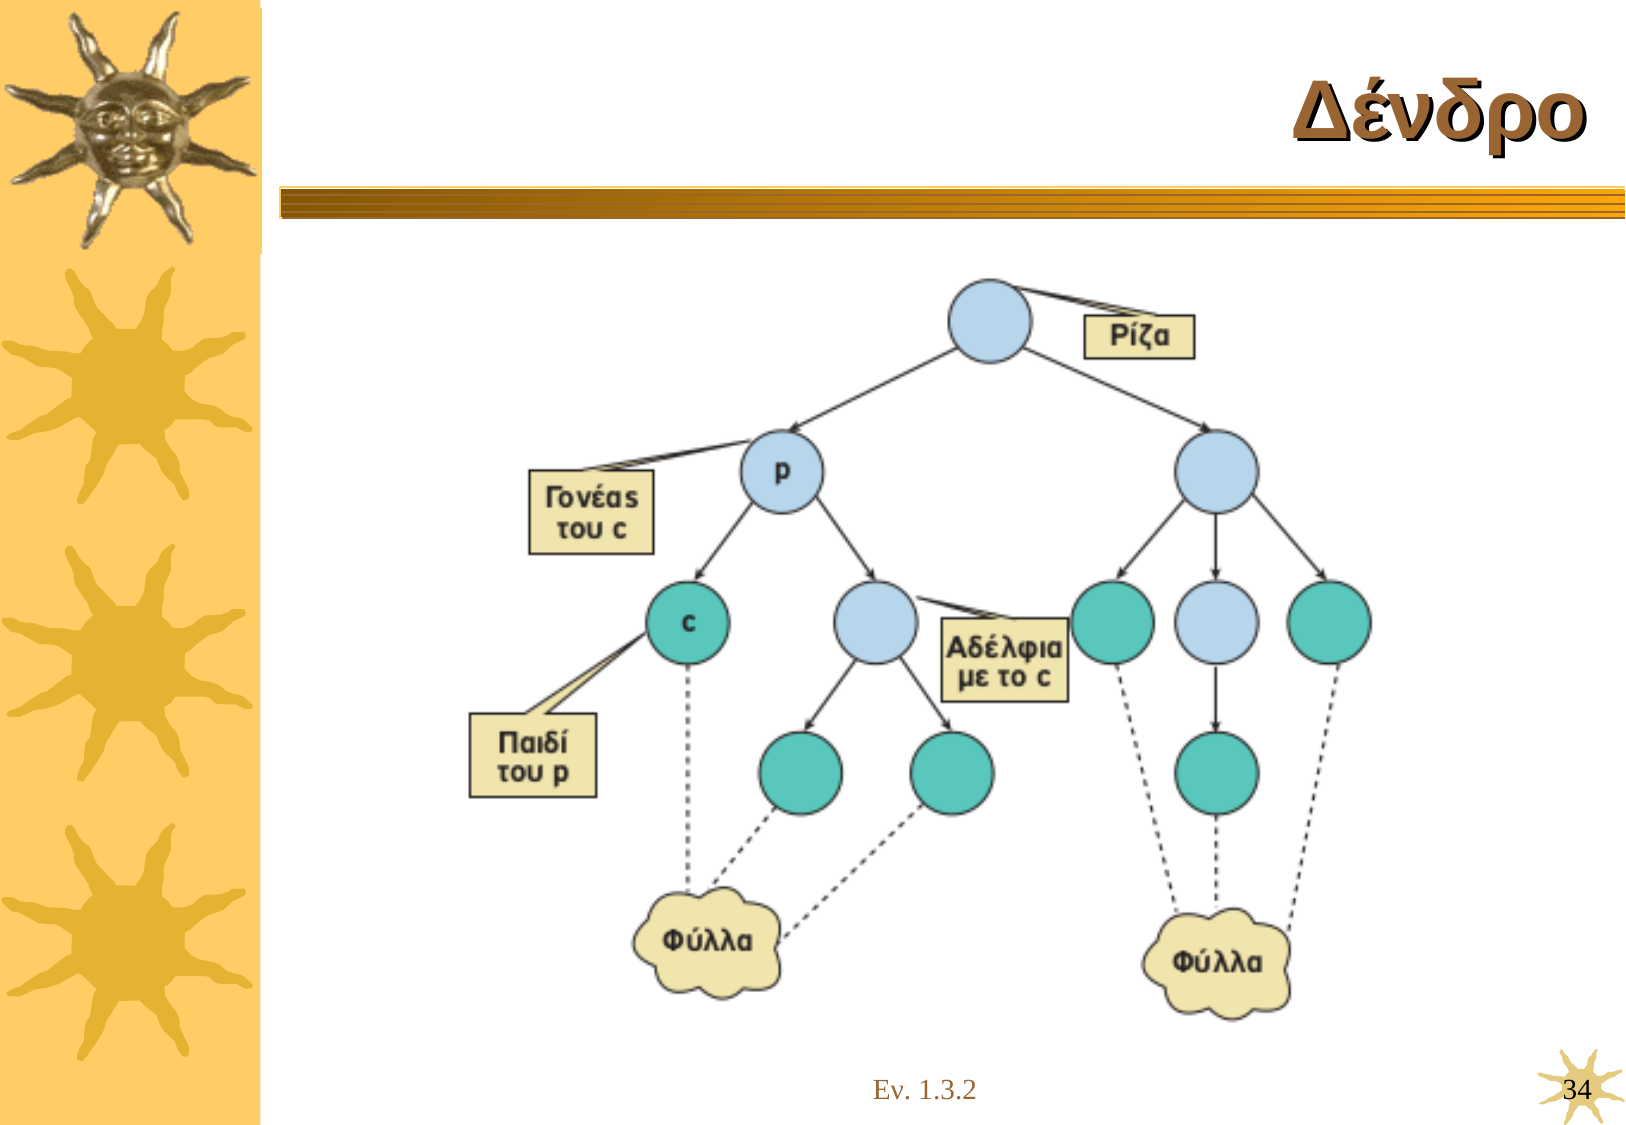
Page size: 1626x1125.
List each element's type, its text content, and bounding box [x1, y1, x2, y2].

text_box Δένδρο [0, 0, 1625, 163]
picture [1, 163, 262, 254]
picture [448, 265, 1394, 1042]
